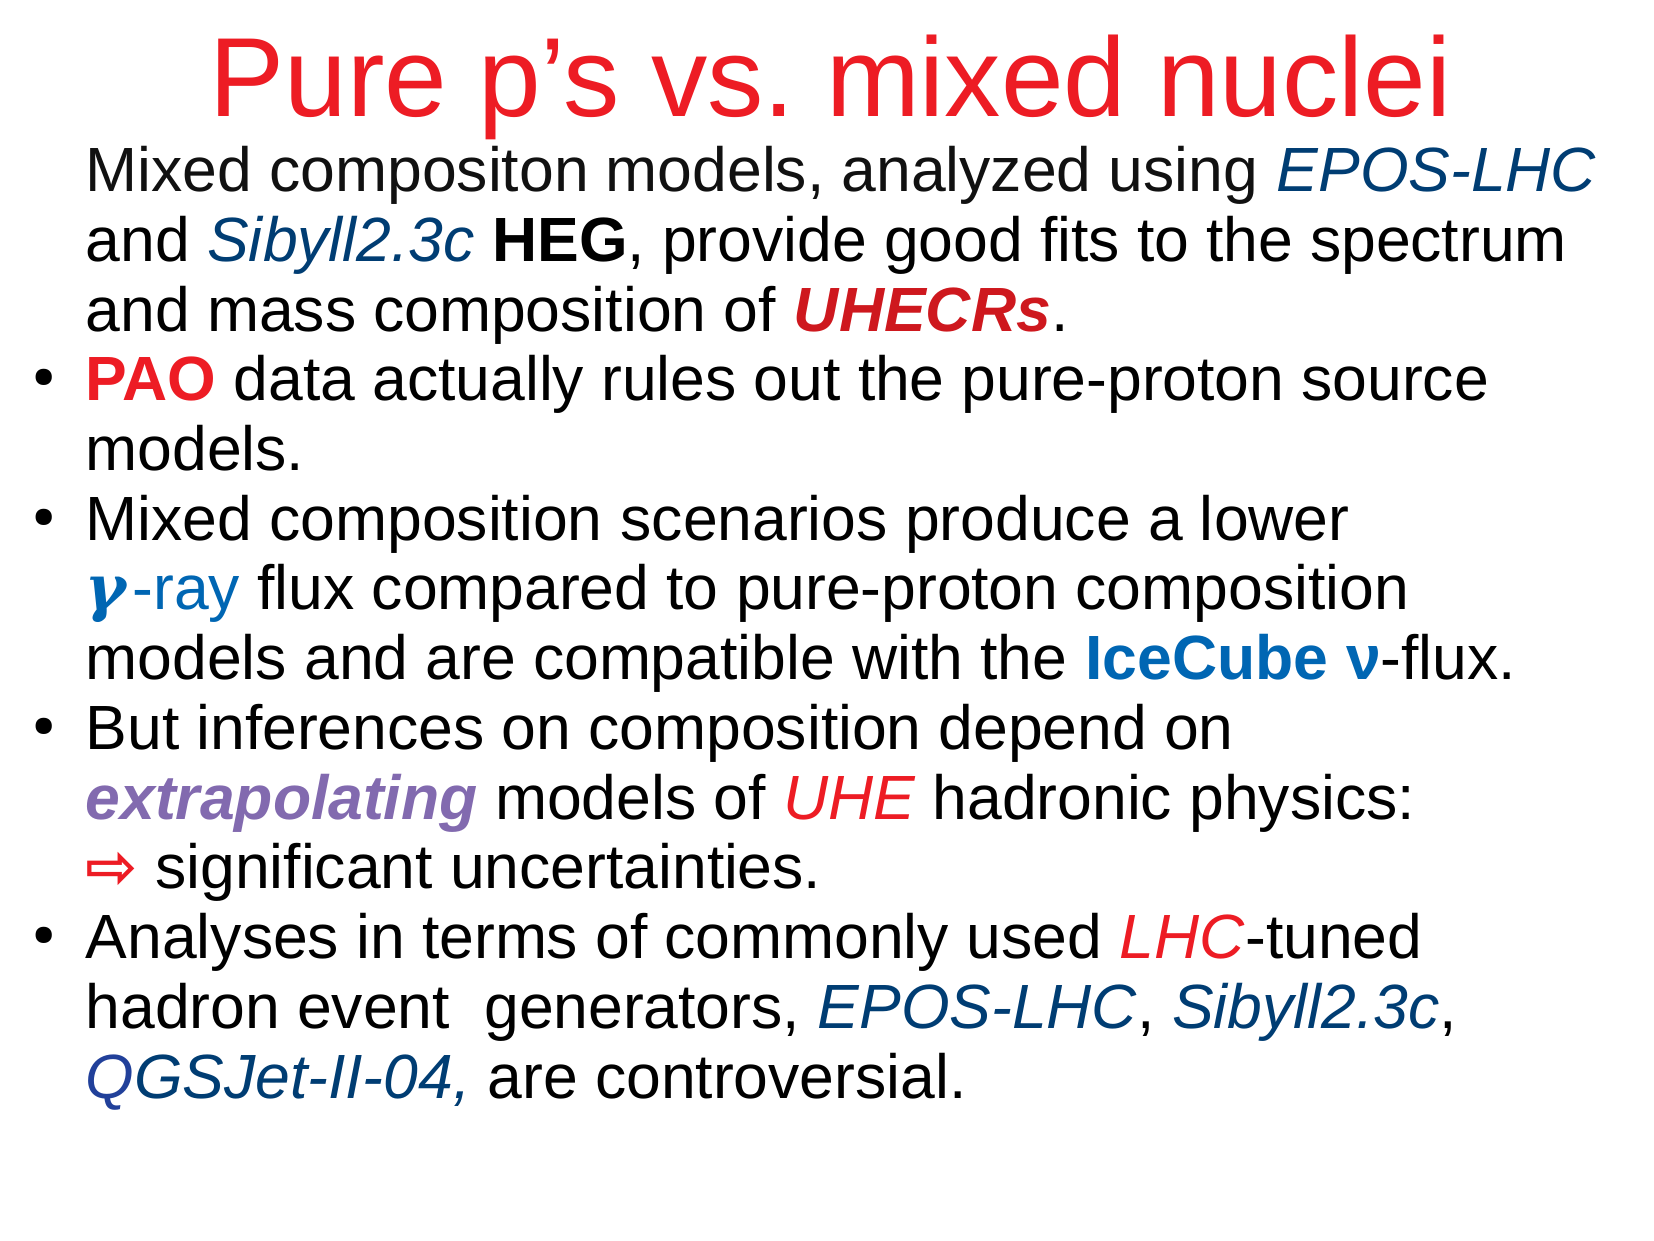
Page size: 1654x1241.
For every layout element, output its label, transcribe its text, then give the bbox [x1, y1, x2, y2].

title Pure p’s vs. mixed nuclei [86, 15, 1575, 141]
list Mixed compositon models, analyzed using EPOS-LHC and Sibyll2.3c HEG, provide good fits to the spectrum and mass composition of UHECRs. PAO data actually rules out the pure-proton source models. Mixed composition scenarios produce a lower 𝜸-ray flux compared to pure-proton composition models and are compatible with the IceCube ν-flux. But inferences on composition depend on extrapolating models of UHE hadronic physics: ⇨ significant uncertainties. Analyses in terms of commonly used LHC-tuned hadron event generators, EPOS-LHC, Sibyll2.3c, QGSJet-II-04, are controversial. [15, 135, 1606, 1171]
